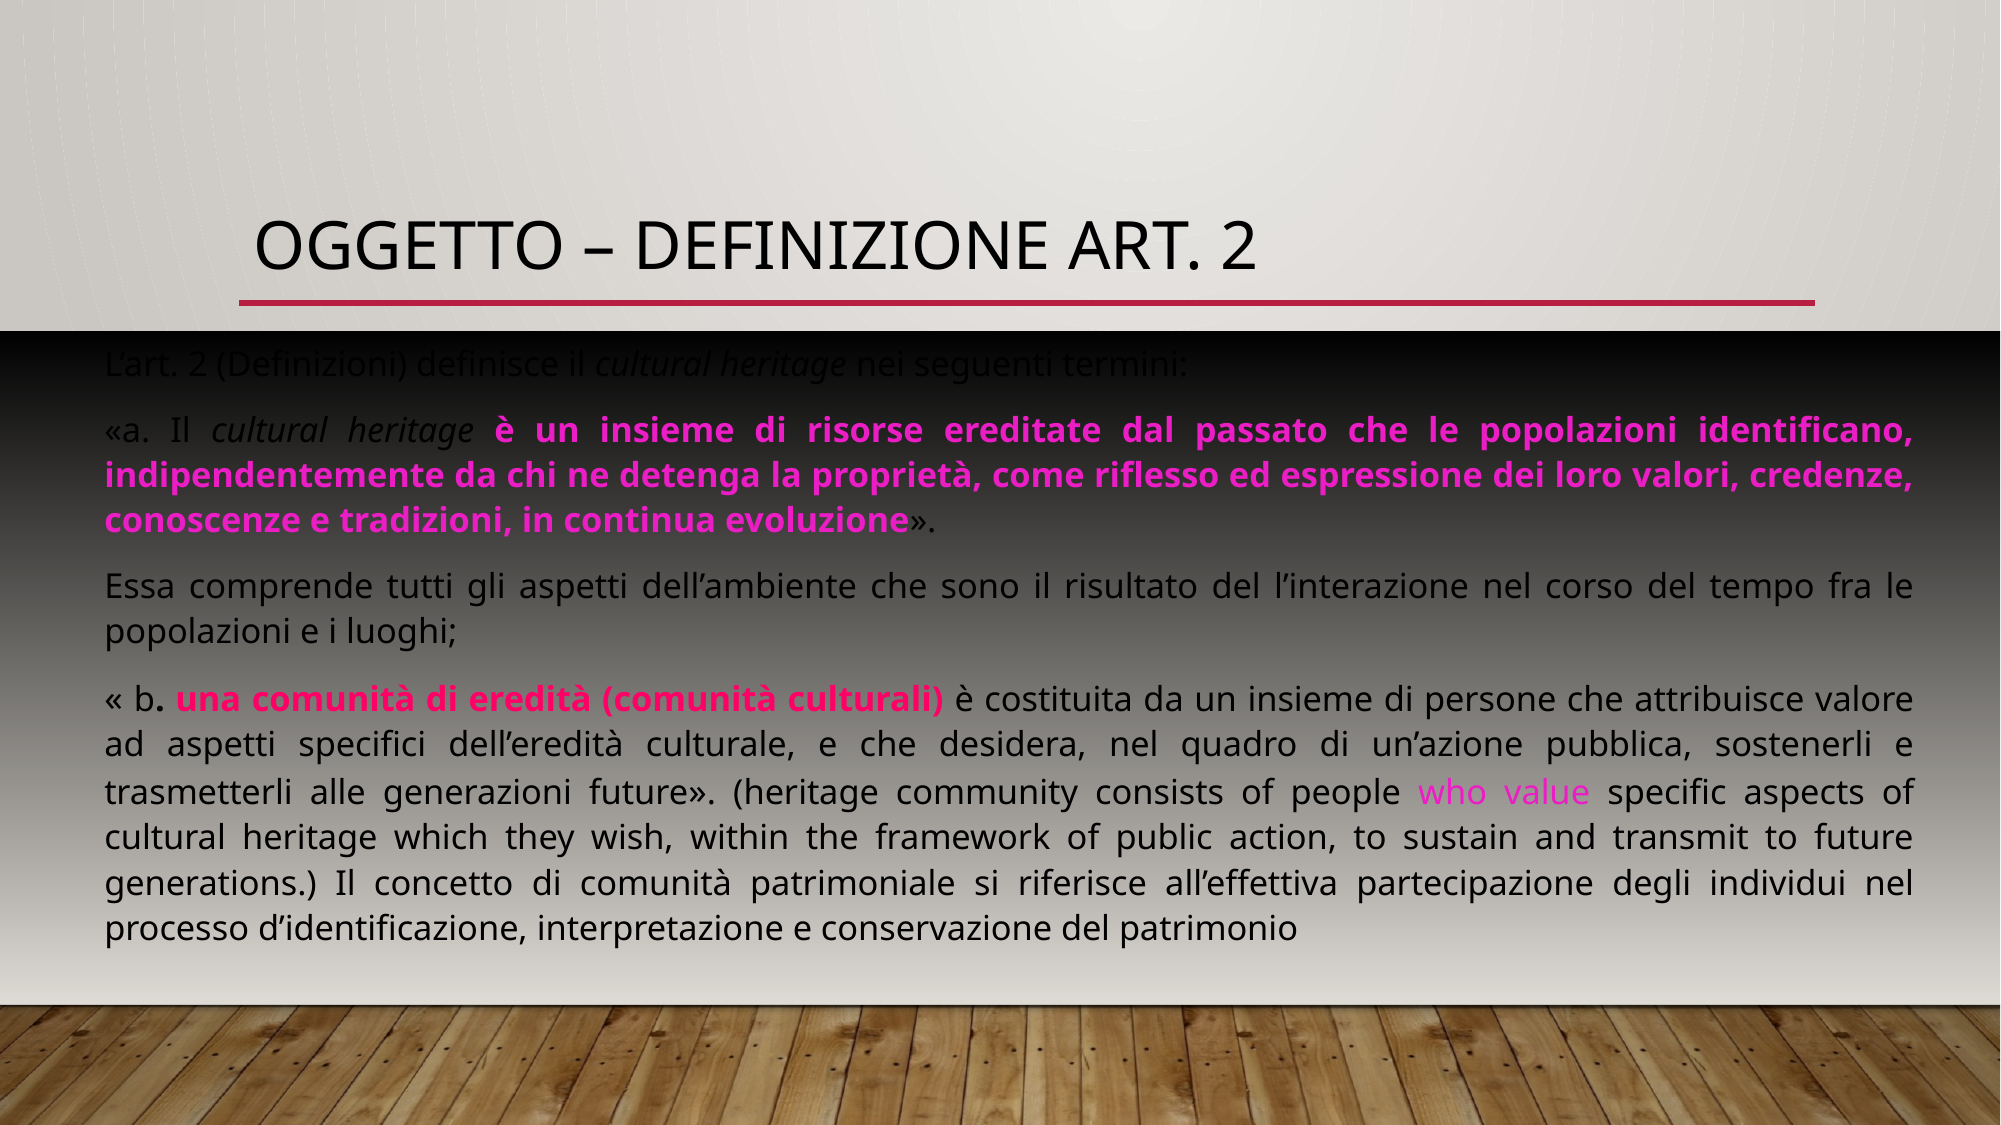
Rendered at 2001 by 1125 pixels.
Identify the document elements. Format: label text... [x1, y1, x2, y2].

list L’art. 2 (Definizioni) definisce il cultural heritage nei seguenti termini: «a. Il cultural heritage è un insieme di risorse ereditate dal passato che le popolazioni identificano, indipendentemente da chi ne detenga la proprietà, come riflesso ed espressione dei loro valori, credenze, conoscenze e tradizioni, in continua evoluzione». Essa comprende tutti gli aspetti dell’ambiente che sono il risultato del l’interazione nel corso del tempo fra le popolazioni e i luoghi; « b. una comunità di eredità (comunità culturali) è costituita da un insieme di persone che attribuisce valore ad aspetti specifici dell’eredità culturale, e che desidera, nel quadro di un’azione pubblica, sostenerli e trasmetterli alle generazioni future». (heritage community consists of people who value specific aspects of cultural heritage which they wish, within the framework of public action, to sustain and transmit to future generations.) Il concetto di comunità patrimoniale si riferisce all’effettiva partecipazione degli individui nel processo d’identificazione, interpretazione e conservazione del patrimonio [89, 330, 1939, 960]
title Oggetto – definizione art. 2 [238, 131, 1814, 305]
